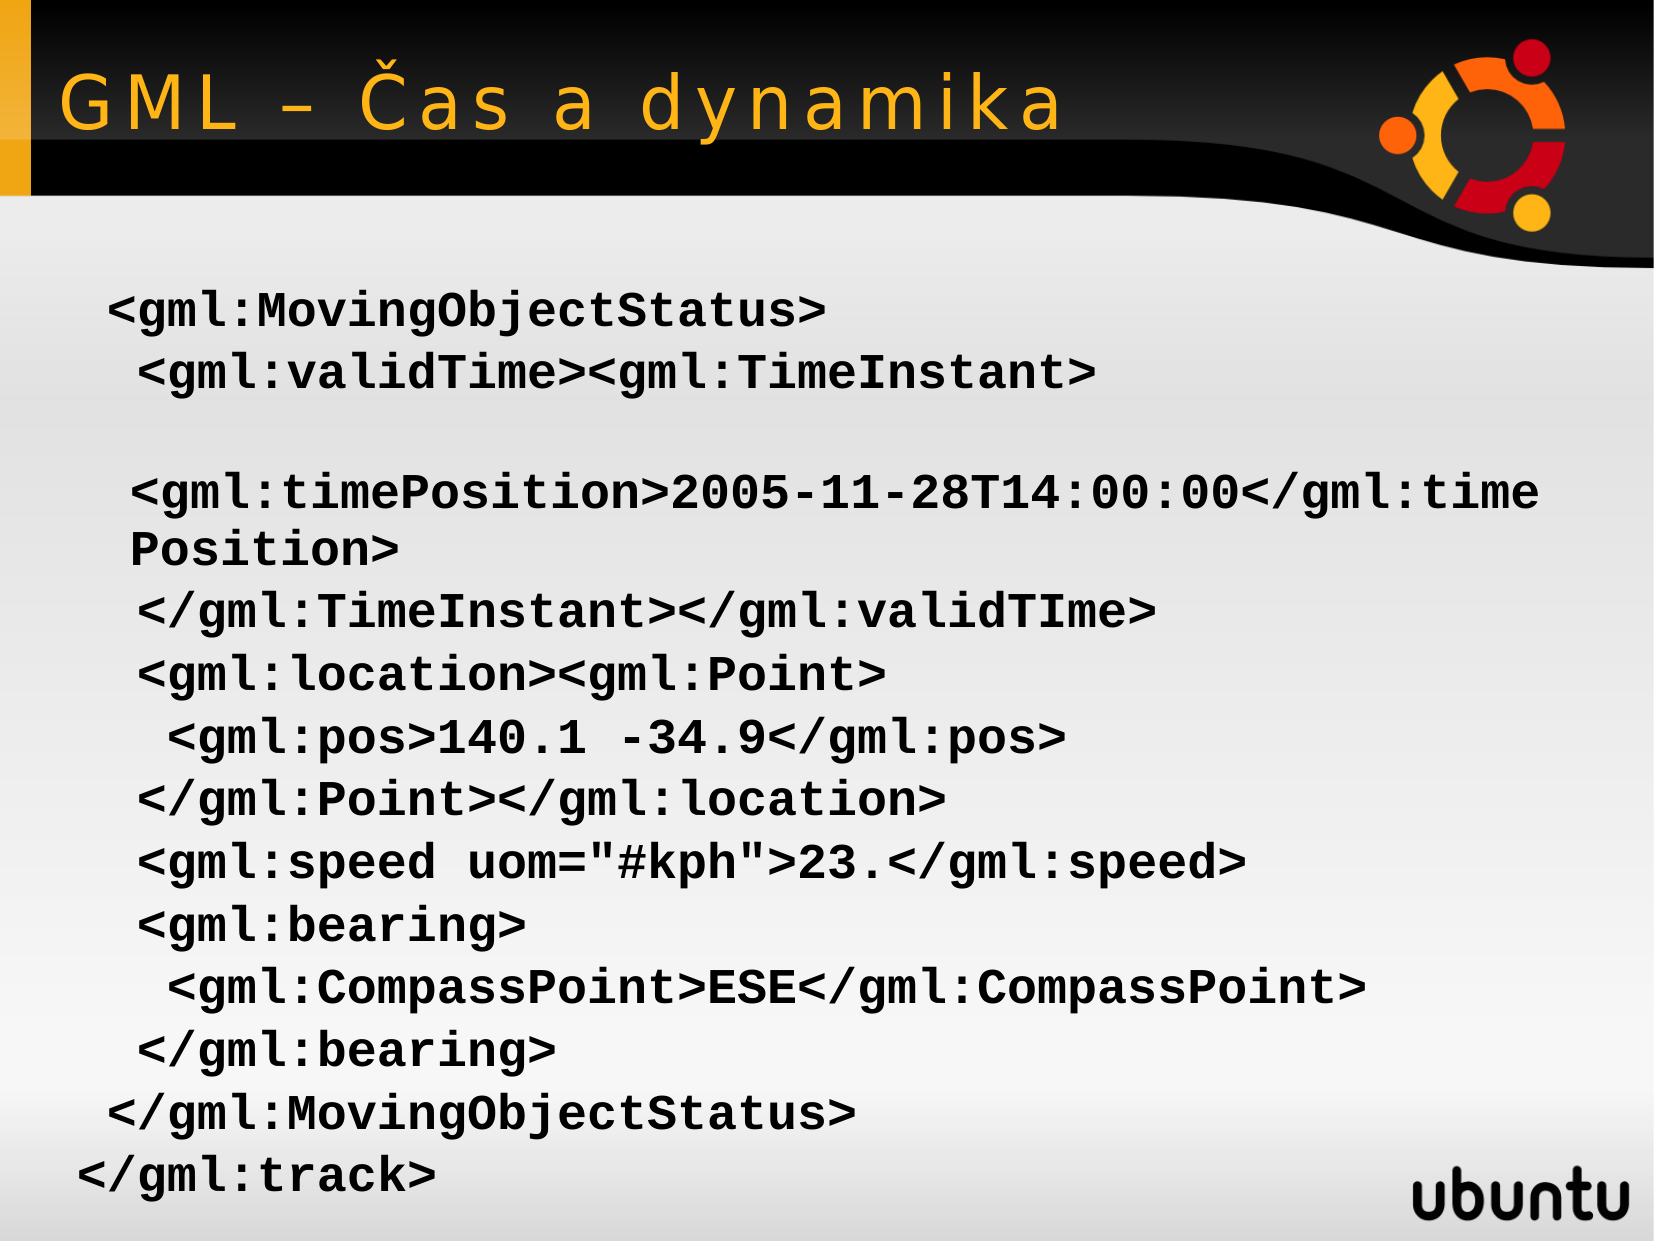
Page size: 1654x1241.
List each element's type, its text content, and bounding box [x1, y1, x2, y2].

title GML – Čas a dynamika [59, 29, 1270, 178]
list <gml:MovingObjectStatus> <gml:validTime><gml:TimeInstant> <gml:timePosition>2005-11-28T14:00:00</gml:timePosition> </gml:TimeInstant></gml:validTIme> <gml:location><gml:Point> <gml:pos>140.1 -34.9</gml:pos> </gml:Point></gml:location> <gml:speed uom="#kph">23.</gml:speed> <gml:bearing> <gml:CompassPoint>ESE</gml:CompassPoint> </gml:bearing> </gml:MovingObjectStatus> </gml:track> [59, 236, 1548, 1182]
picture [0, 0, 1654, 1241]
